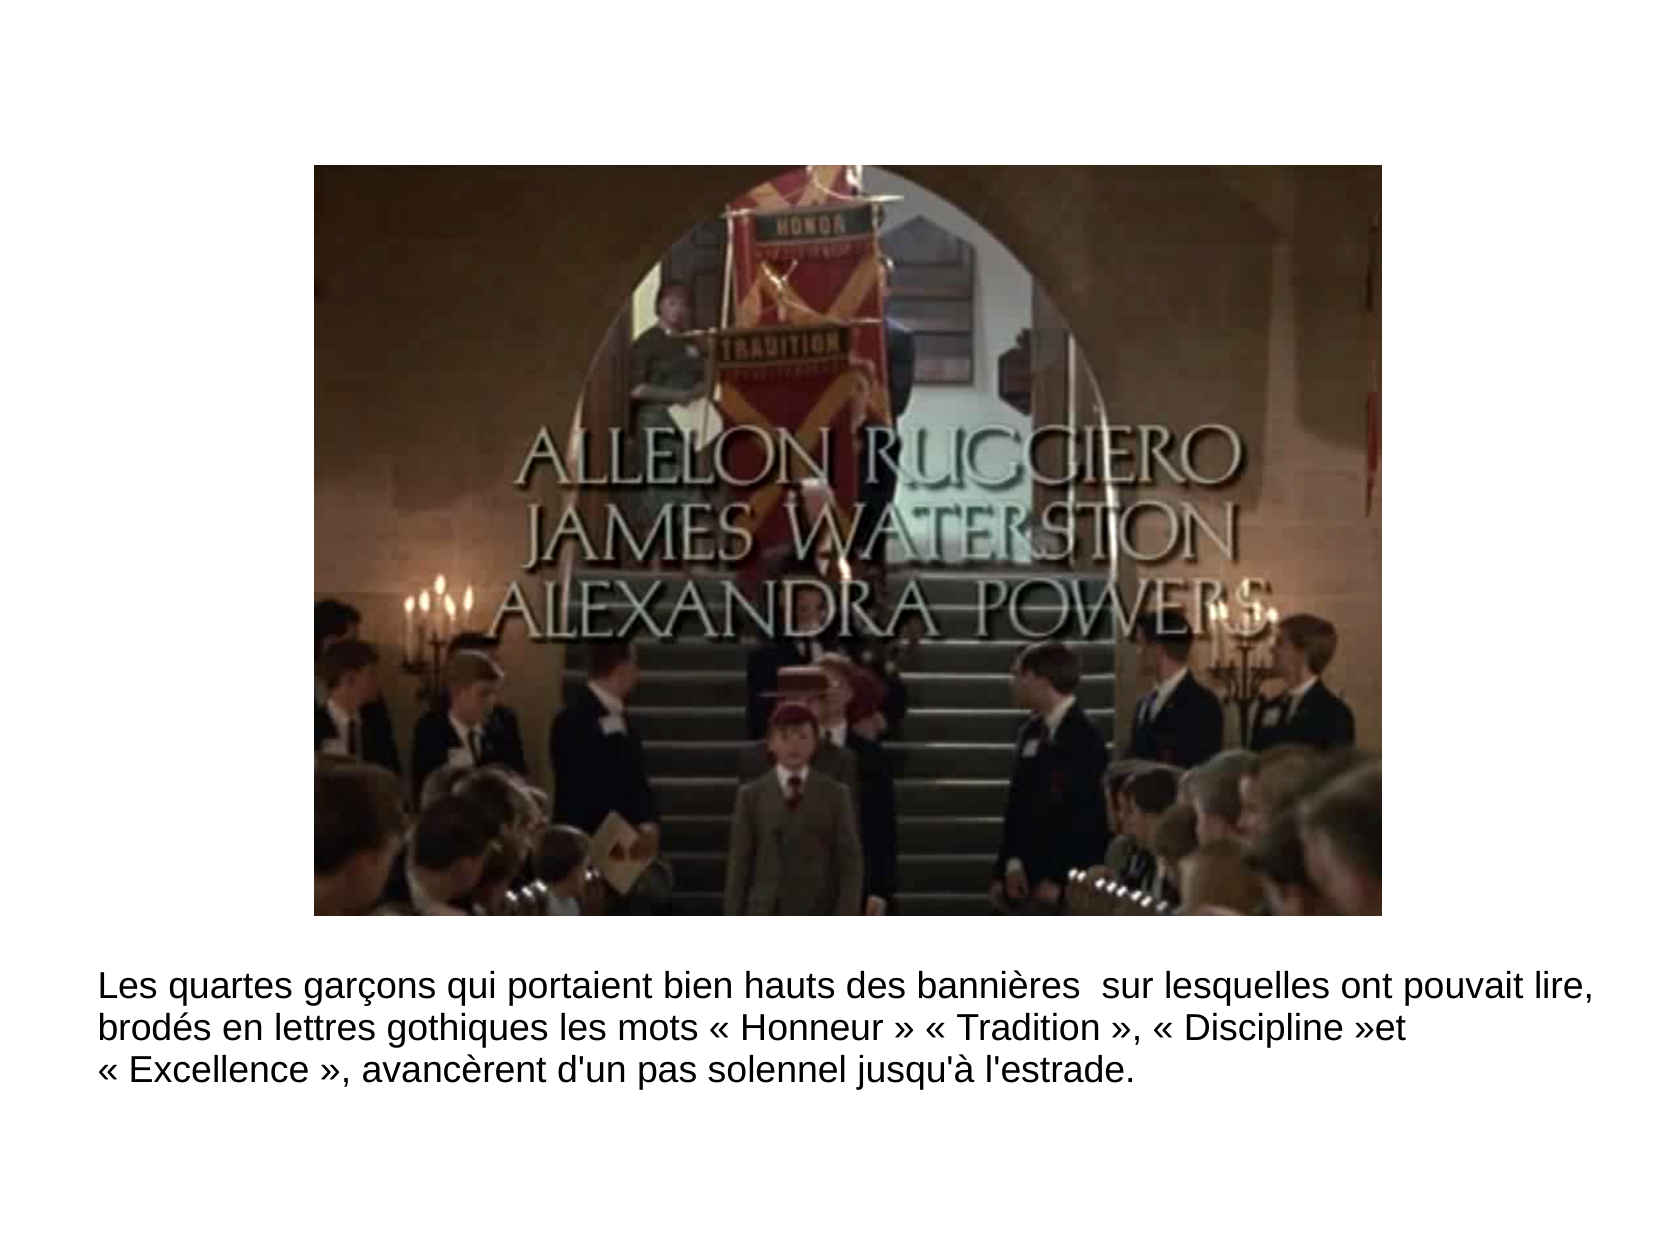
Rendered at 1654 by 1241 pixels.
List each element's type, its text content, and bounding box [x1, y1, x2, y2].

text_box Les quartes garçons qui portaient bien hauts des bannières sur lesquelles ont pouvait lire, brodés en lettres gothiques les mots « Honneur » « Tradition », « Discipline »et « Excellence », avancèrent d'un pas solennel jusqu'à l'estrade. [82, 956, 1630, 1098]
picture [314, 165, 1382, 916]
